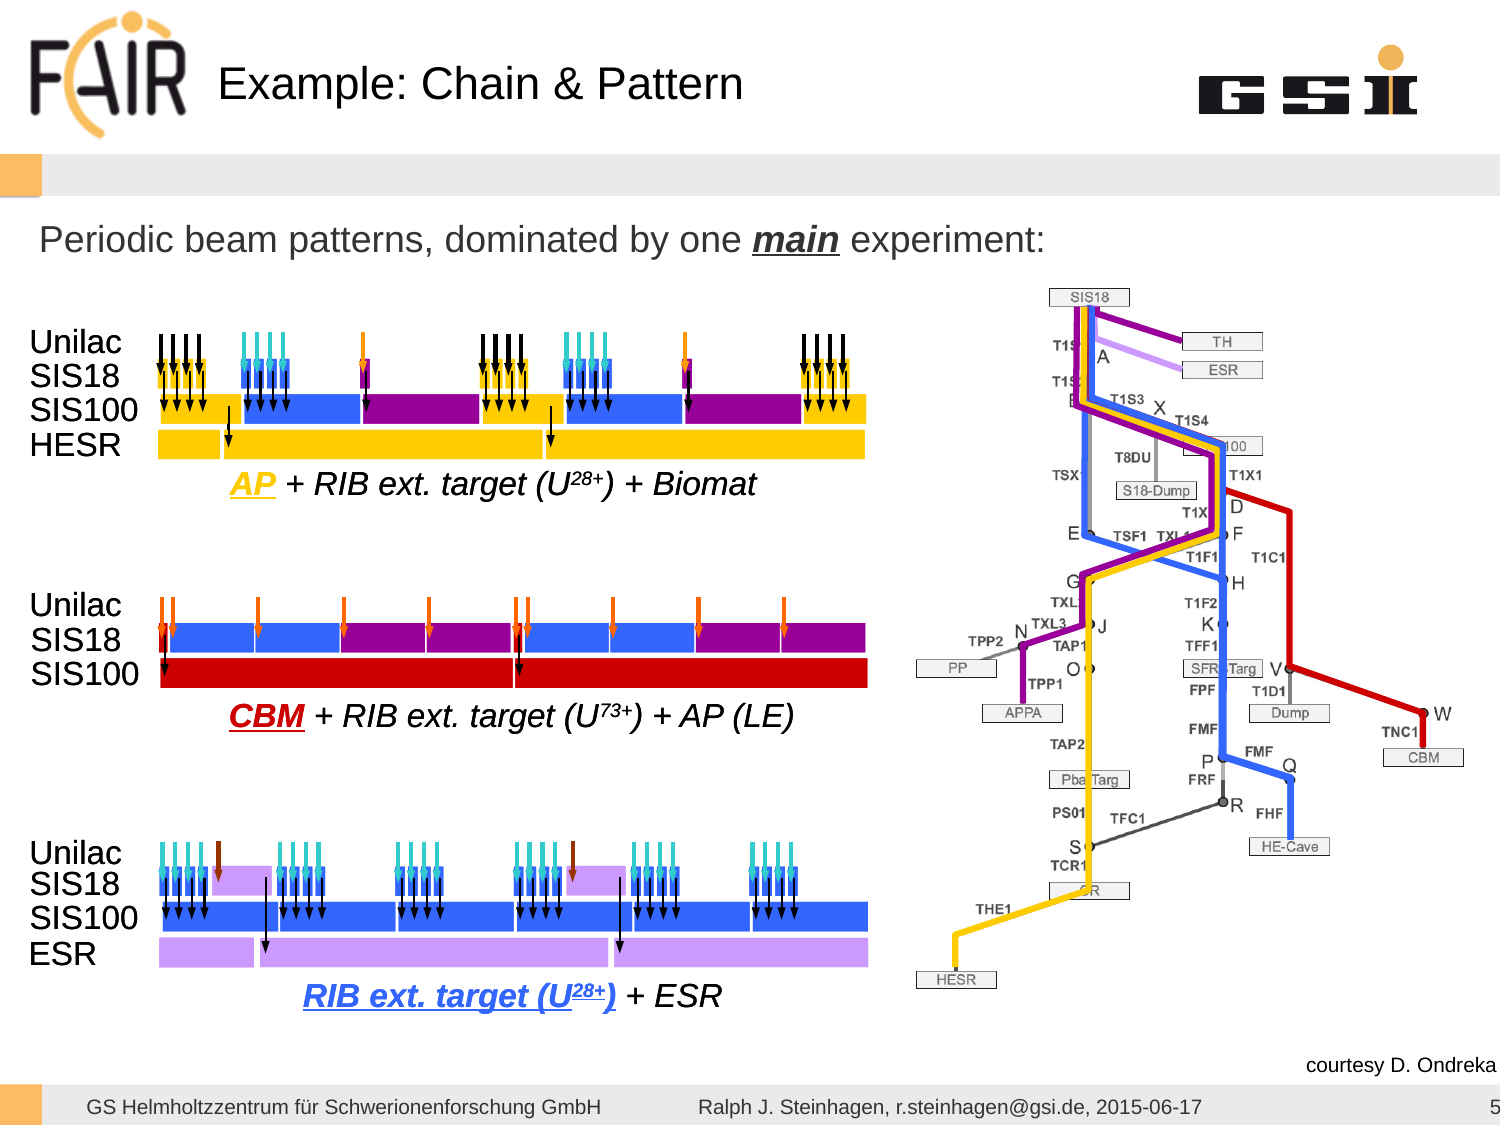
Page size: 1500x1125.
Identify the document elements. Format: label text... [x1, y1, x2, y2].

text_box [793, 866, 798, 896]
text_box [398, 901, 514, 932]
text_box [408, 877, 413, 896]
text_box [525, 623, 609, 653]
text_box [517, 901, 619, 932]
text_box [308, 866, 313, 896]
text_box RIB ext. target (U28+) + ESR [288, 974, 738, 1015]
text_box [341, 623, 425, 653]
text_box [289, 875, 295, 896]
text_box [819, 358, 824, 389]
text_box [224, 429, 543, 460]
text_box [439, 866, 444, 896]
text_box [839, 368, 845, 389]
text_box [552, 866, 562, 896]
text_box [162, 901, 265, 932]
text_box [515, 658, 868, 688]
text_box [513, 632, 518, 653]
text_box [781, 623, 866, 653]
text_box [157, 368, 163, 389]
text_box [589, 358, 599, 389]
text_box [433, 875, 439, 896]
text_box [279, 358, 290, 389]
text_box HESR [29, 423, 123, 464]
text_box [302, 875, 308, 896]
text_box [315, 876, 321, 896]
text_box [198, 877, 203, 896]
text_box [170, 358, 181, 389]
text_box [546, 429, 865, 460]
text_box [255, 623, 340, 653]
text_box [826, 368, 832, 389]
text_box [280, 901, 396, 932]
text_box [532, 866, 537, 896]
text_box [539, 876, 545, 896]
text_box [755, 866, 760, 896]
text_box [519, 866, 524, 896]
text_box [159, 623, 168, 653]
text_box [845, 358, 850, 389]
text_box [513, 875, 519, 896]
text_box Unilac [29, 582, 123, 623]
text_box courtesy D. Ondreka [1306, 1054, 1497, 1078]
text_box [498, 358, 503, 389]
text_box [421, 877, 426, 896]
picture [30, 9, 187, 141]
text_box [657, 877, 662, 896]
text_box [643, 875, 649, 896]
text_box [277, 877, 282, 896]
text_box [160, 658, 513, 688]
text_box [775, 866, 785, 896]
text_box [832, 358, 837, 389]
text_box [163, 358, 168, 389]
text_box [634, 901, 750, 932]
text_box [669, 875, 675, 896]
text_box [183, 358, 194, 389]
text_box [426, 623, 511, 653]
text_box [788, 877, 793, 896]
text_box [518, 358, 529, 389]
text_box [801, 358, 811, 389]
text_box [682, 358, 692, 389]
text_box Periodic beam patterns, dominated by one main experiment: [24, 207, 1483, 274]
text_box [485, 358, 490, 389]
title Example: Chain & Pattern [217, 20, 1109, 147]
text_box Unilac [29, 831, 123, 872]
text_box [752, 901, 868, 932]
text_box [260, 937, 609, 968]
text_box [160, 394, 242, 424]
text_box Unilac [29, 320, 123, 361]
text_box ESR [28, 931, 98, 972]
text_box CBM + RIB ext. target (U73+) + AP (LE) [214, 694, 811, 735]
text_box [566, 394, 683, 424]
text_box [602, 358, 612, 389]
text_box [212, 865, 272, 896]
text_box [395, 866, 405, 896]
text_box [159, 937, 254, 968]
text_box [804, 394, 867, 424]
text_box [505, 358, 516, 389]
text_box [526, 876, 532, 896]
text_box [749, 876, 755, 896]
text_box [267, 358, 277, 389]
text_box [566, 865, 626, 896]
text_box [675, 866, 680, 896]
text_box [203, 866, 208, 896]
text_box SIS18 [30, 623, 122, 651]
text_box SIS18 [29, 361, 121, 387]
picture [1197, 42, 1419, 117]
text_box [360, 358, 370, 389]
text_box SIS100 [29, 896, 140, 937]
text_box [518, 623, 523, 653]
text_box [814, 371, 819, 389]
text_box SIS100 [29, 387, 140, 428]
text_box [563, 358, 574, 389]
text_box [254, 358, 264, 389]
text_box [762, 866, 772, 896]
text_box [170, 623, 254, 653]
text_box [631, 866, 641, 896]
text_box [165, 866, 170, 896]
text_box [363, 394, 480, 424]
picture [881, 284, 1471, 994]
text_box [413, 866, 418, 896]
text_box [241, 358, 251, 389]
text_box [426, 866, 431, 896]
text_box [576, 358, 586, 389]
text_box [321, 866, 326, 896]
text_box [158, 429, 220, 460]
text_box [190, 866, 196, 896]
text_box [545, 866, 550, 896]
text_box [267, 901, 279, 932]
text_box AP + RIB ext. target (U28+) + Biomat [214, 462, 772, 503]
text_box [185, 876, 191, 896]
text_box [614, 937, 869, 968]
text_box [492, 369, 498, 389]
text_box [662, 866, 667, 896]
text_box [282, 866, 287, 896]
text_box [159, 876, 165, 896]
text_box [244, 394, 361, 424]
text_box [295, 866, 300, 896]
text_box SIS18 [29, 872, 121, 896]
text_box [610, 623, 780, 653]
text_box [621, 901, 633, 932]
text_box [685, 394, 802, 424]
text_box [172, 866, 182, 896]
text_box [196, 358, 206, 389]
text_box [483, 394, 564, 424]
text_box SIS100 [30, 651, 141, 692]
text_box [649, 866, 654, 896]
text_box [479, 368, 485, 389]
